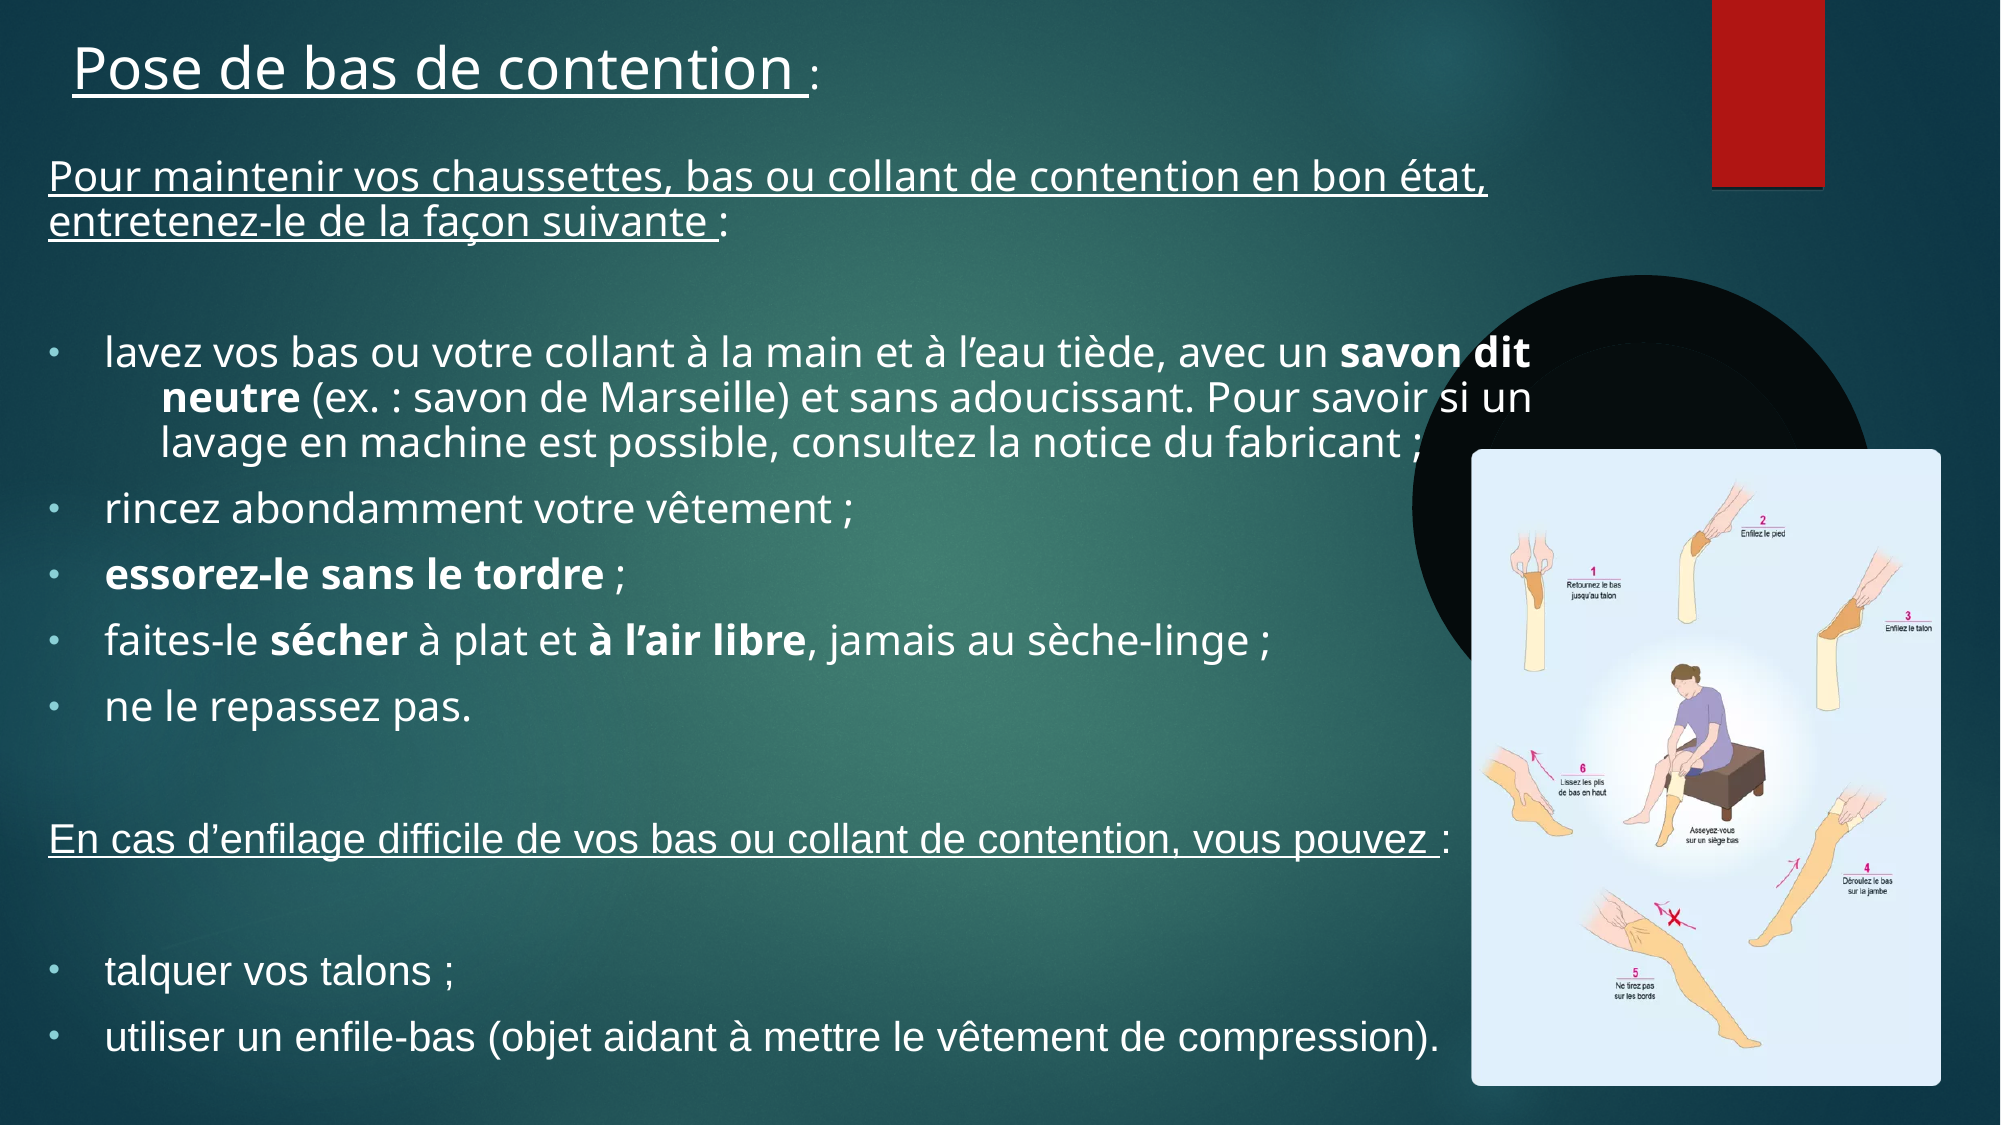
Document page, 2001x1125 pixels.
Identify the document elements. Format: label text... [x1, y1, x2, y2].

text_box Pose de bas de contention : [57, 23, 1664, 110]
list Pour maintenir vos chaussettes, bas ou collant de contention en bon état, entretenez-le de la façon suivante : lavez vos bas ou votre collant à la main et à l’eau tiède, avec un savon dit neutre (ex. : savon de Marseille) et sans adoucissant. Pour savoir si un lavage en machine est possible, consultez la notice du fabricant ; rincez abondamment votre vêtement ; essorez-le sans le tordre ; faites-le sécher à plat et à l’air libre, jamais au sèche-linge ; ne le repassez pas. En cas d’enfilage difficile de vos bas ou collant de contention, vous pouvez : talquer vos talons ; utiliser un enfile-bas (objet aidant à mettre le vêtement de compression). [33, 147, 1664, 1125]
picture [1456, 450, 1941, 1086]
